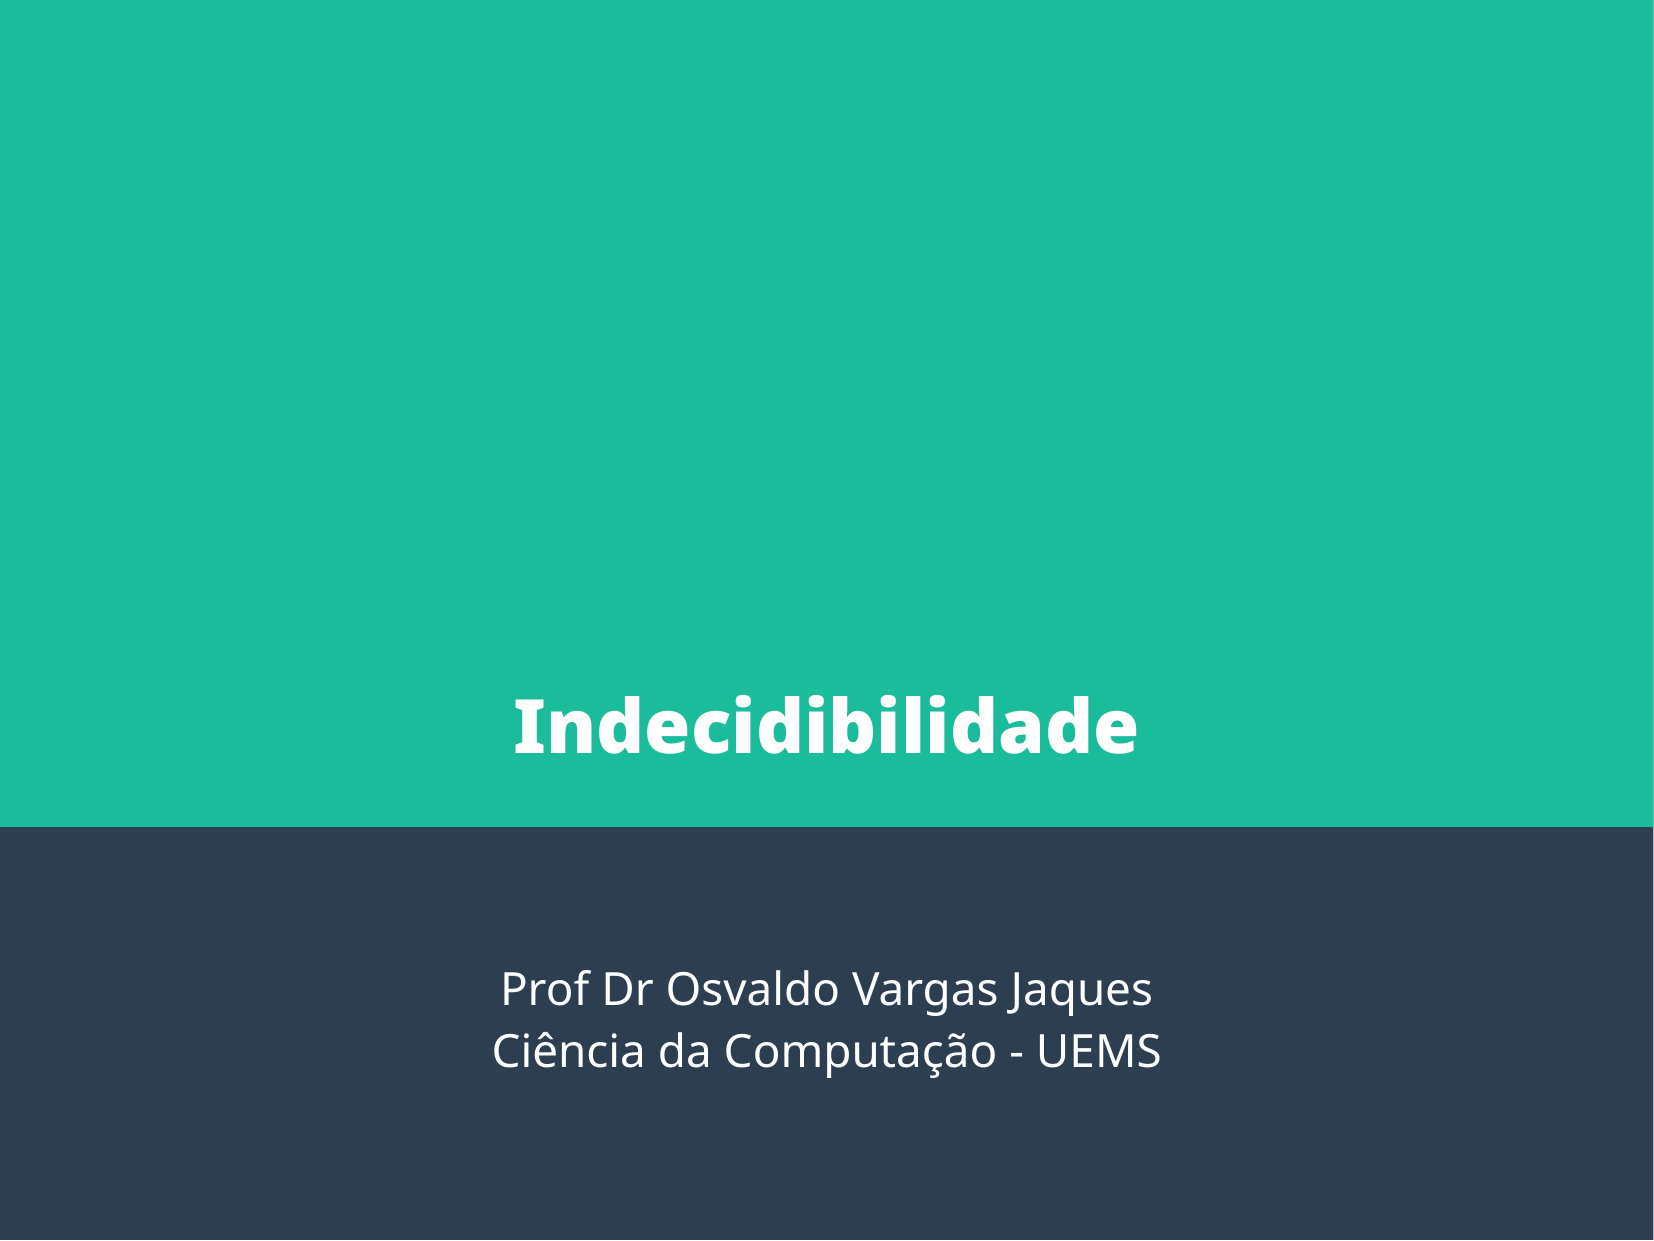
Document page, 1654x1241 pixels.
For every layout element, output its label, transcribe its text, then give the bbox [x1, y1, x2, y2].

title Indecidibilidade [59, 620, 1595, 778]
subtitle Prof Dr Osvaldo Vargas Jaques Ciência da Computação - UEMS [59, 856, 1595, 1182]
